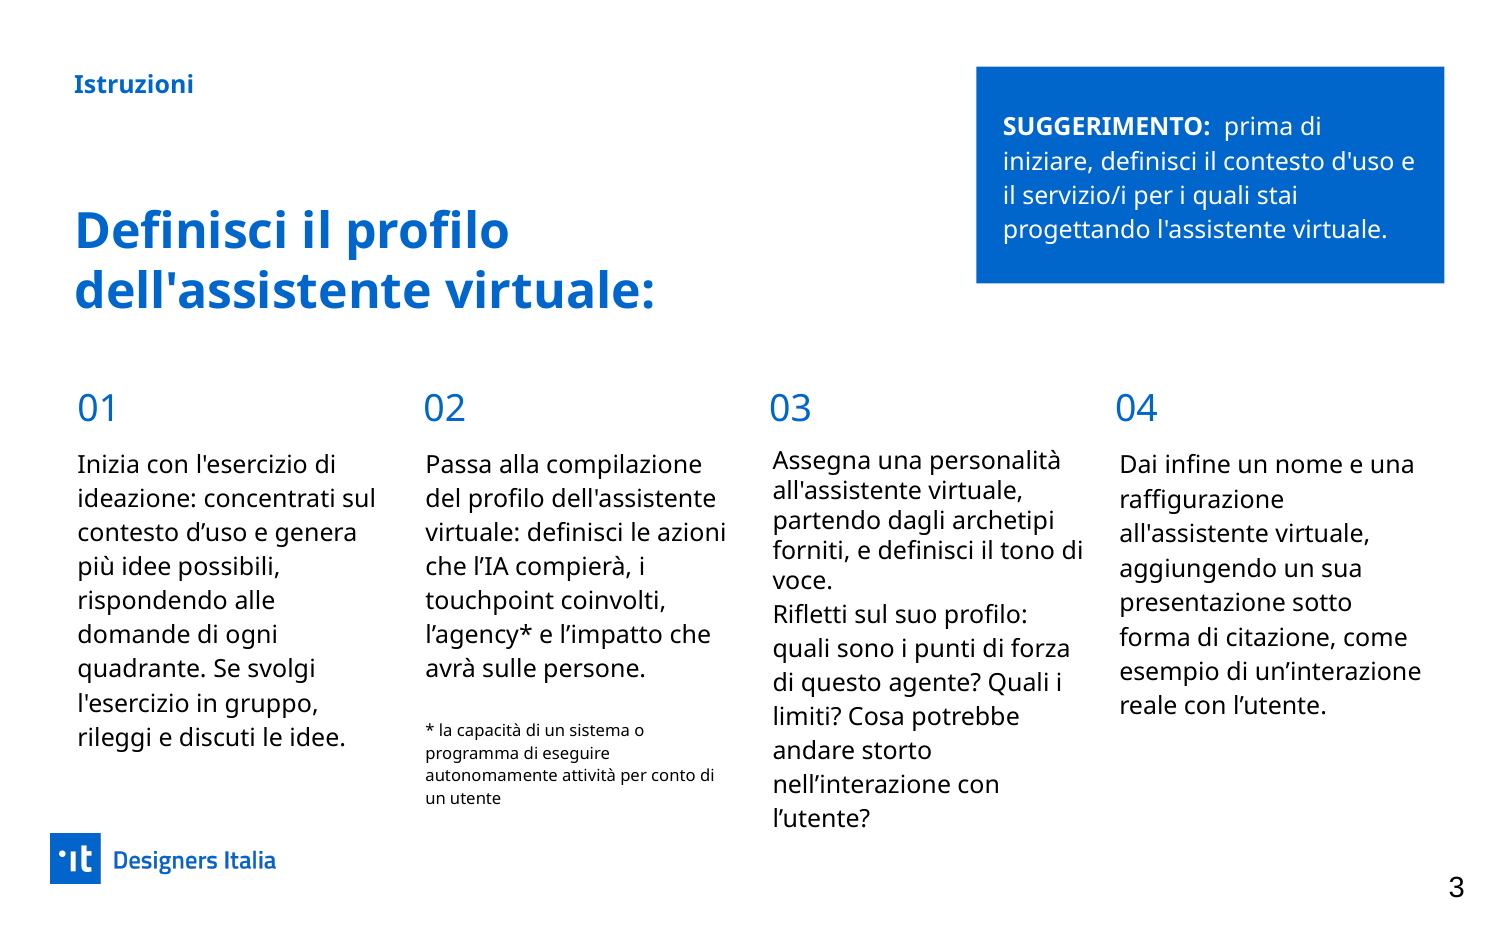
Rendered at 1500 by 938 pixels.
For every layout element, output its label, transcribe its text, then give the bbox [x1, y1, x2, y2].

text_box 02 [408, 383, 492, 430]
text_box Inizia con l'esercizio di ideazione: concentrati sul contesto d’uso e genera più idee possibili, rispondendo alle domande di ogni quadrante. Se svolgi l'esercizio in gruppo, rileggi e discuti le idee. [62, 429, 410, 752]
text_box 01 [62, 383, 146, 430]
text_box SUGGERIMENTO: prima di iniziare, definisci il contesto d'uso e il servizio/i per i quali stai progettando l'assistente virtuale. [976, 66, 1445, 284]
text_box 04 [1099, 383, 1184, 430]
text_box Istruzioni [59, 58, 696, 110]
picture [50, 833, 289, 884]
text_box Definisci il profilo dell'assistente virtuale: [59, 203, 864, 315]
text_box Passa alla compilazione del profilo dell'assistente virtuale: definisci le azioni che l’IA compierà, i touchpoint coinvolti, l’agency* e l’impatto che avrà sulle persone. * la capacità di un sistema o programma di eseguire autonomamente attività per conto di un utente [410, 429, 751, 773]
slide_number <numero> [1389, 849, 1480, 922]
text_box Assegna una personalità all'assistente virtuale, partendo dagli archetipi forniti, e definisci il tono di voce. Rifletti sul suo profilo: quali sono i punti di forza di questo agente? Quali i limiti? Cosa potrebbe andare storto nell’interazione con l’utente? [757, 429, 1103, 741]
text_box 03 [754, 383, 838, 430]
text_box Dai infine un nome e una raffigurazione all'assistente virtuale, aggiungendo un sua presentazione sotto forma di citazione, come esempio di un’interazione reale con l’utente. [1104, 429, 1445, 773]
